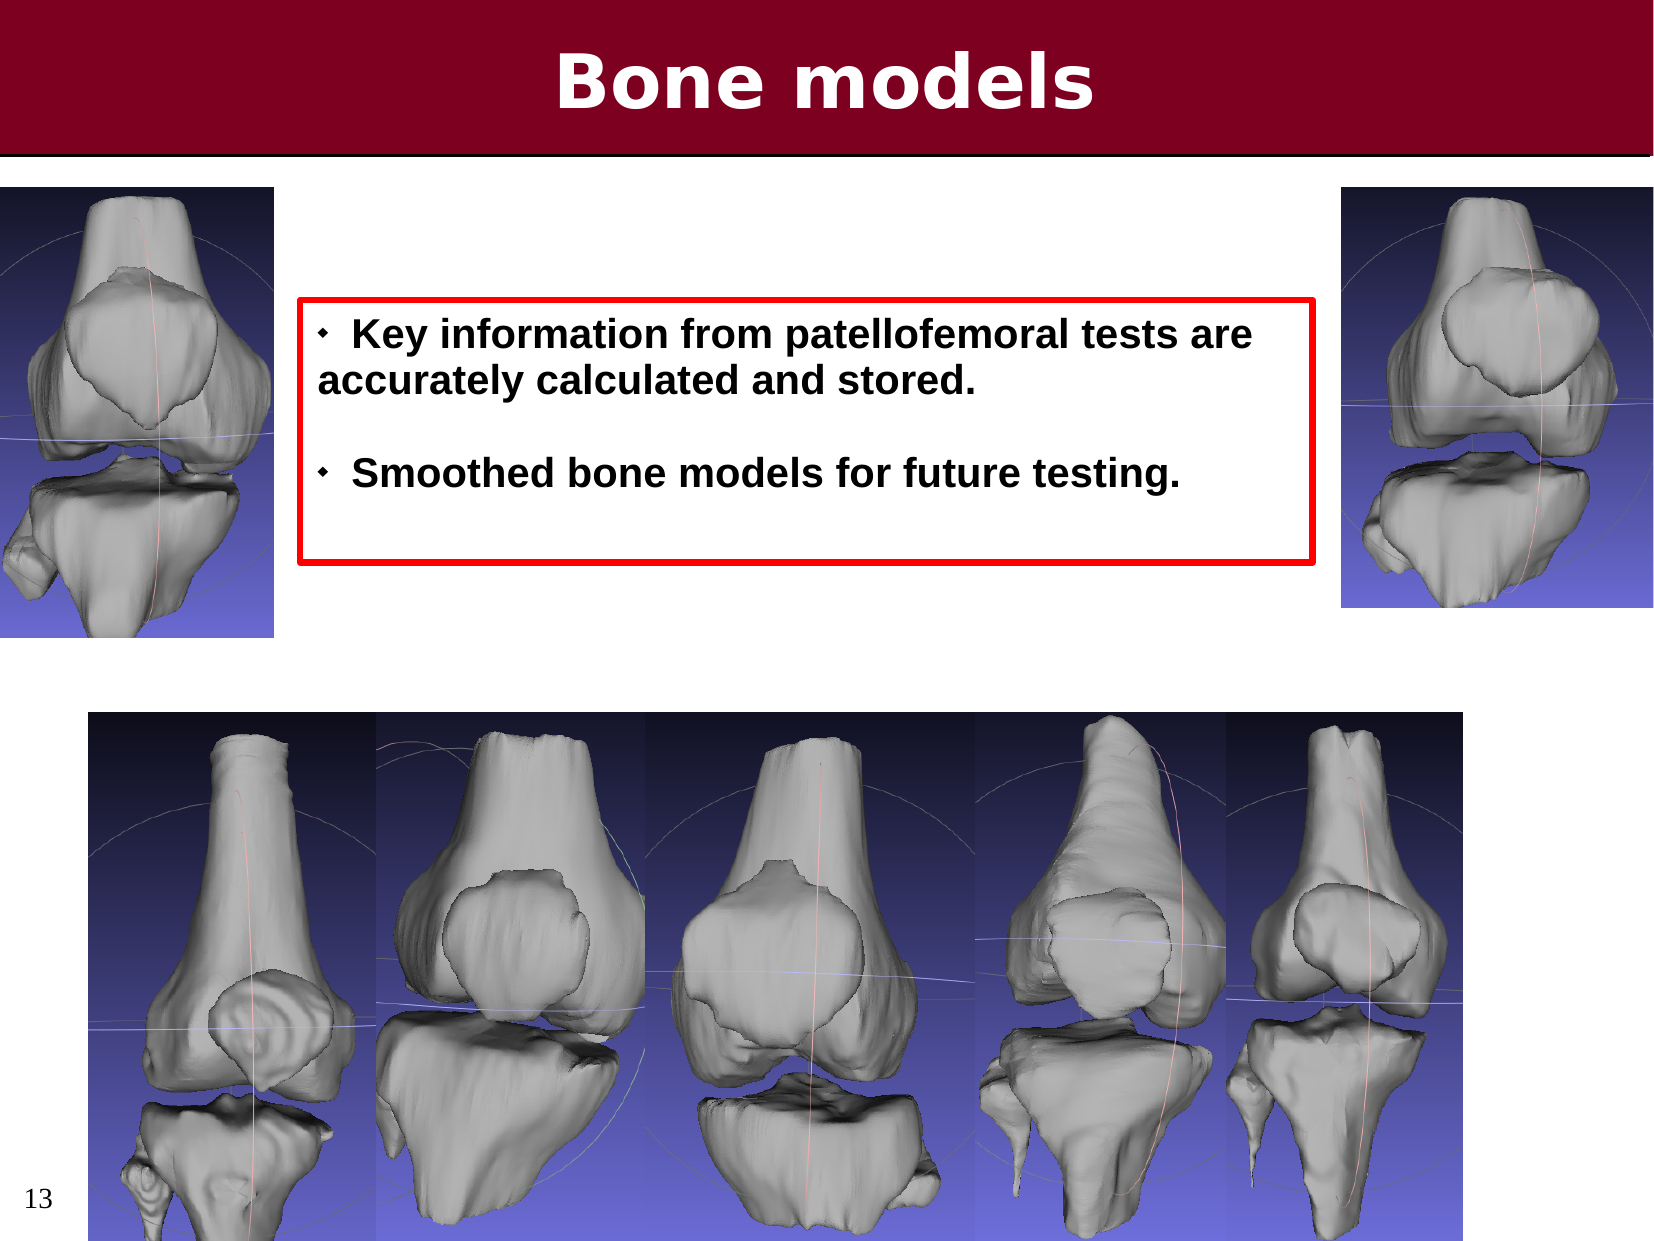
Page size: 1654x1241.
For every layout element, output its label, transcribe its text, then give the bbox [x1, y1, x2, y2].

picture [88, 712, 1463, 1241]
text_box [0, 0, 1654, 156]
text_box Bone models [0, 31, 1651, 134]
picture [1341, 187, 1654, 609]
picture [0, 187, 274, 638]
text_box Key information from patellofemoral tests are accurately calculated and stored. Smoothed bone models for future testing. [300, 300, 1313, 563]
